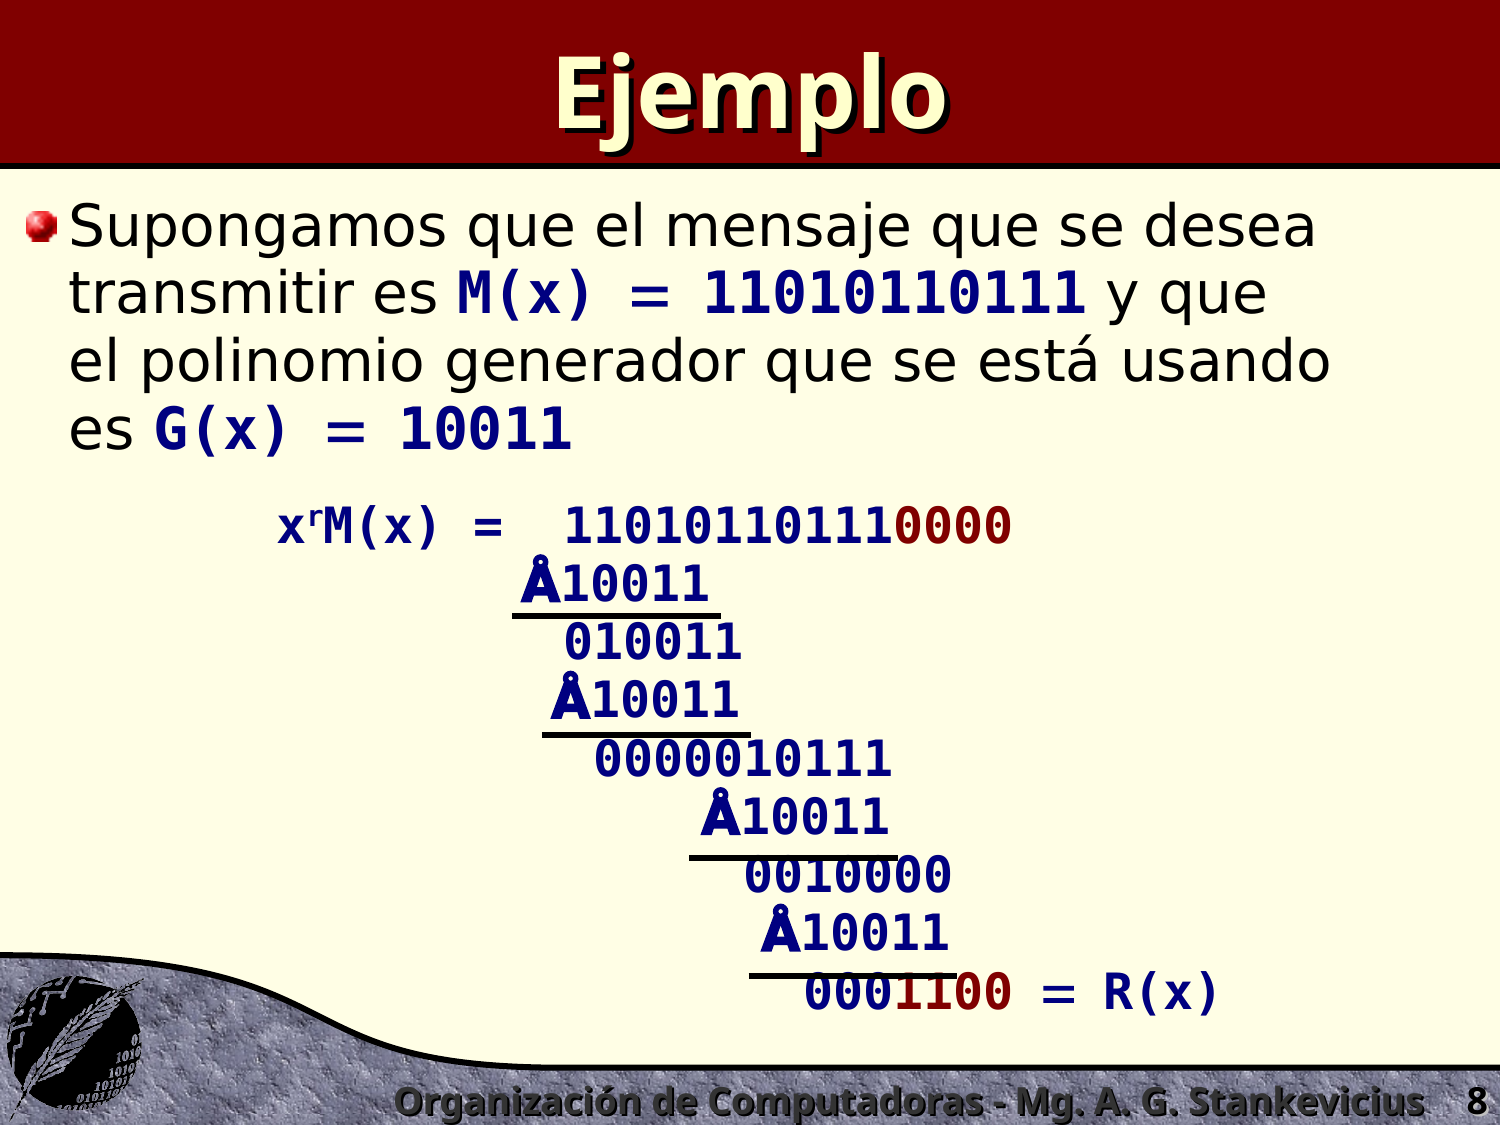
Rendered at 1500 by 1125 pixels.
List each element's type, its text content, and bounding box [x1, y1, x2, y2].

picture [802, 1100, 806, 1110]
title Ejemplo [15, 5, 1485, 160]
list Supongamos que el mensaje que se desea transmitir es M(x) = 11010110111 y que el polinomio generador que se está usando es G(x) = 10011 [11, 192, 1486, 935]
picture [1058, 1100, 1065, 1110]
text_box xrM(x) = 110101101110000 Å10011 010011 Å10011 0000010111 Å10011 0010000 Å10011 0001100 = R(x) [261, 489, 1239, 1057]
picture [0, 959, 1500, 1125]
picture [448, 1100, 455, 1110]
